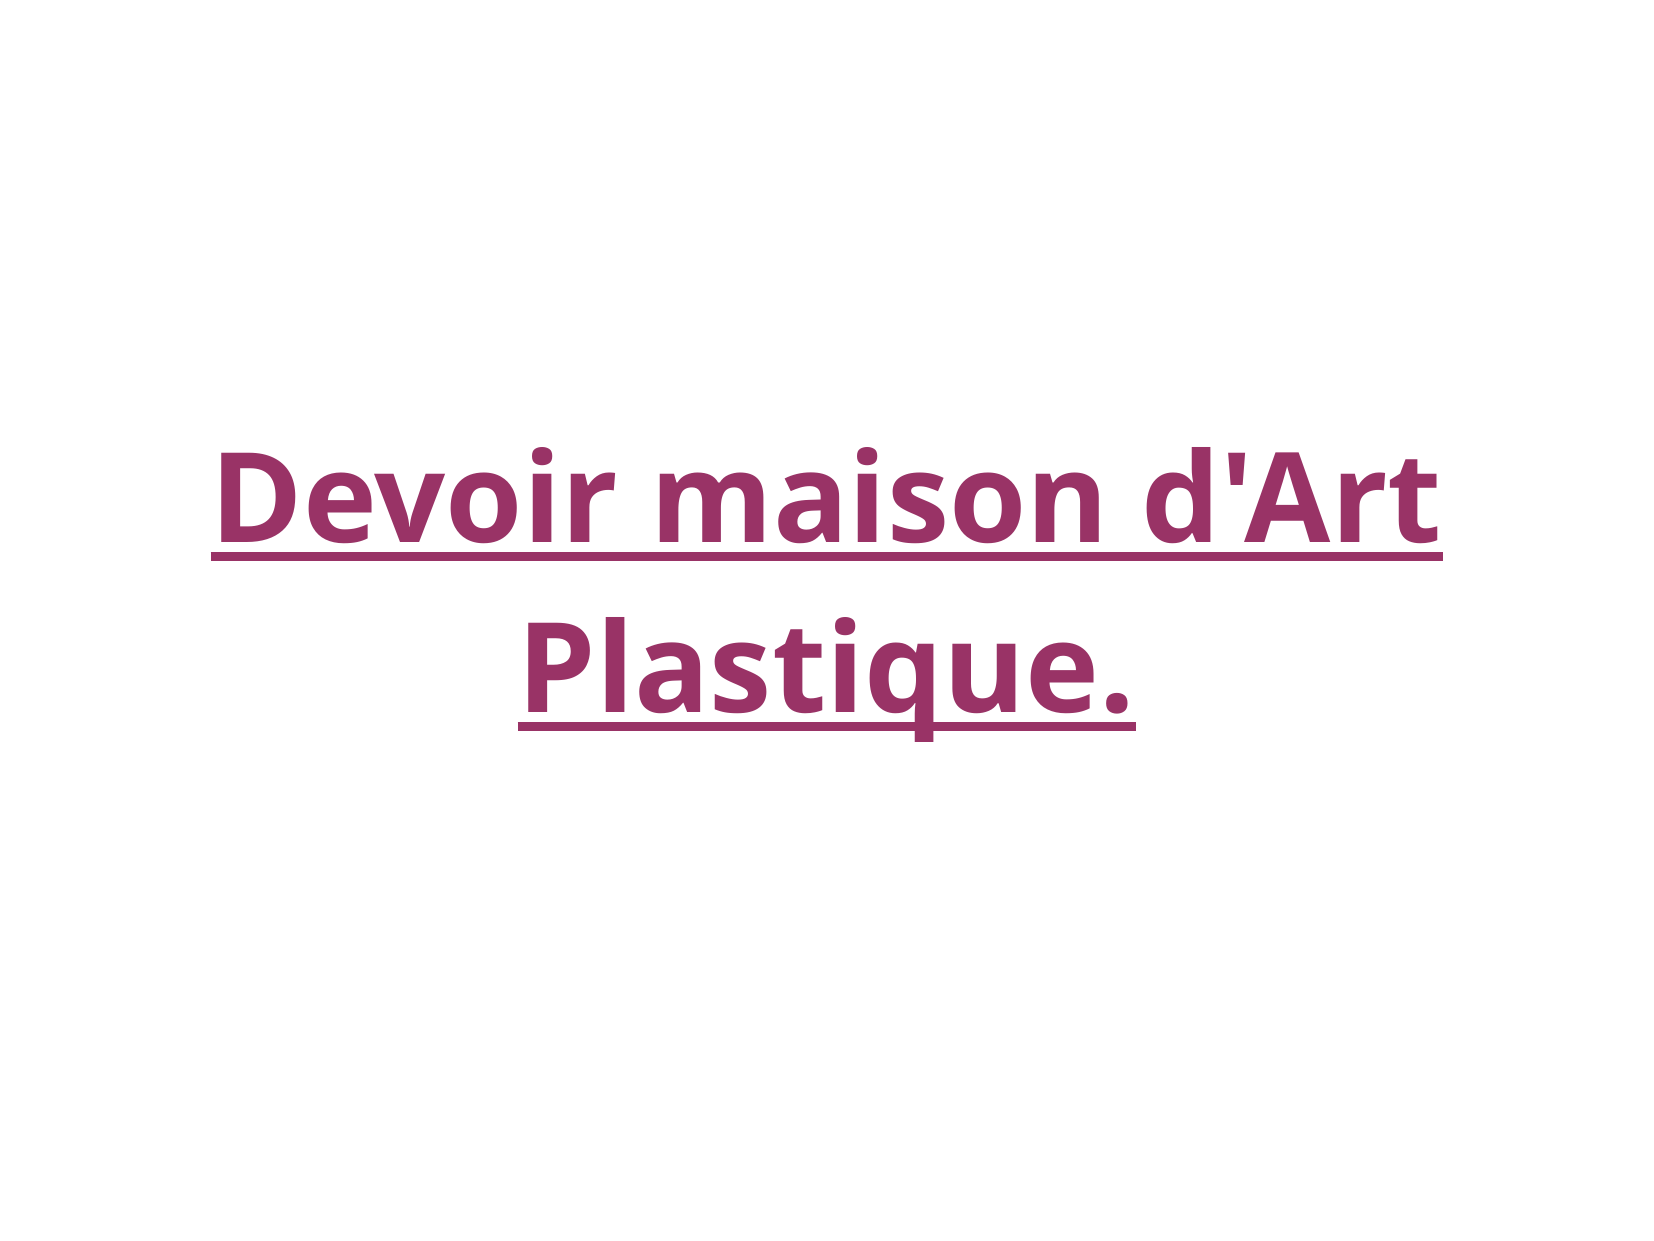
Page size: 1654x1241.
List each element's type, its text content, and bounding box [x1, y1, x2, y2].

subtitle Devoir maison d'Art Plastique. [82, 49, 1571, 1109]
